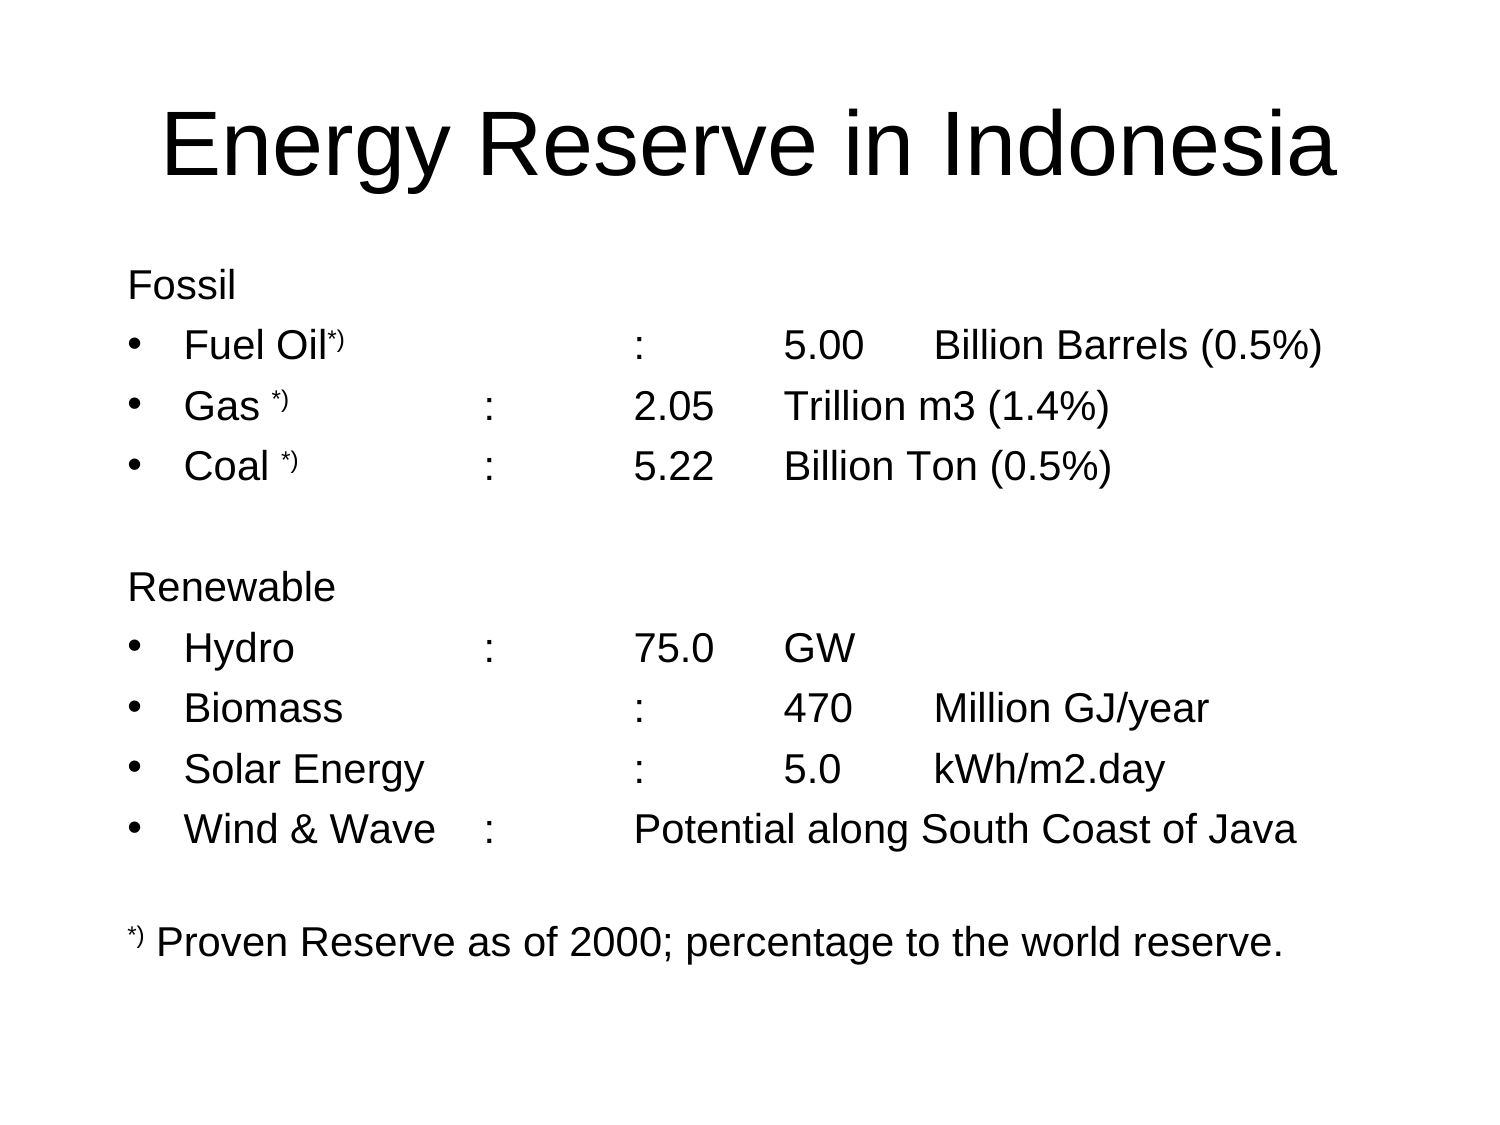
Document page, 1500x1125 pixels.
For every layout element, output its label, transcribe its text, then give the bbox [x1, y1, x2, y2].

list Fossil Fuel Oil*) : 5.00 Billion Barrels (0.5%) Gas *) : 2.05 Trillion m3 (1.4%) Coal *) : 5.22 Billion Ton (0.5%) Renewable Hydro : 75.0 GW Biomass : 470 Million GJ/year Solar Energy : 5.0 kWh/m2.day Wind & Wave : Potential along South Coast of Java *) Proven Reserve as of 2000; percentage to the world reserve. [112, 249, 1425, 1000]
title Energy Reserve in Indonesia [75, 45, 1426, 233]
